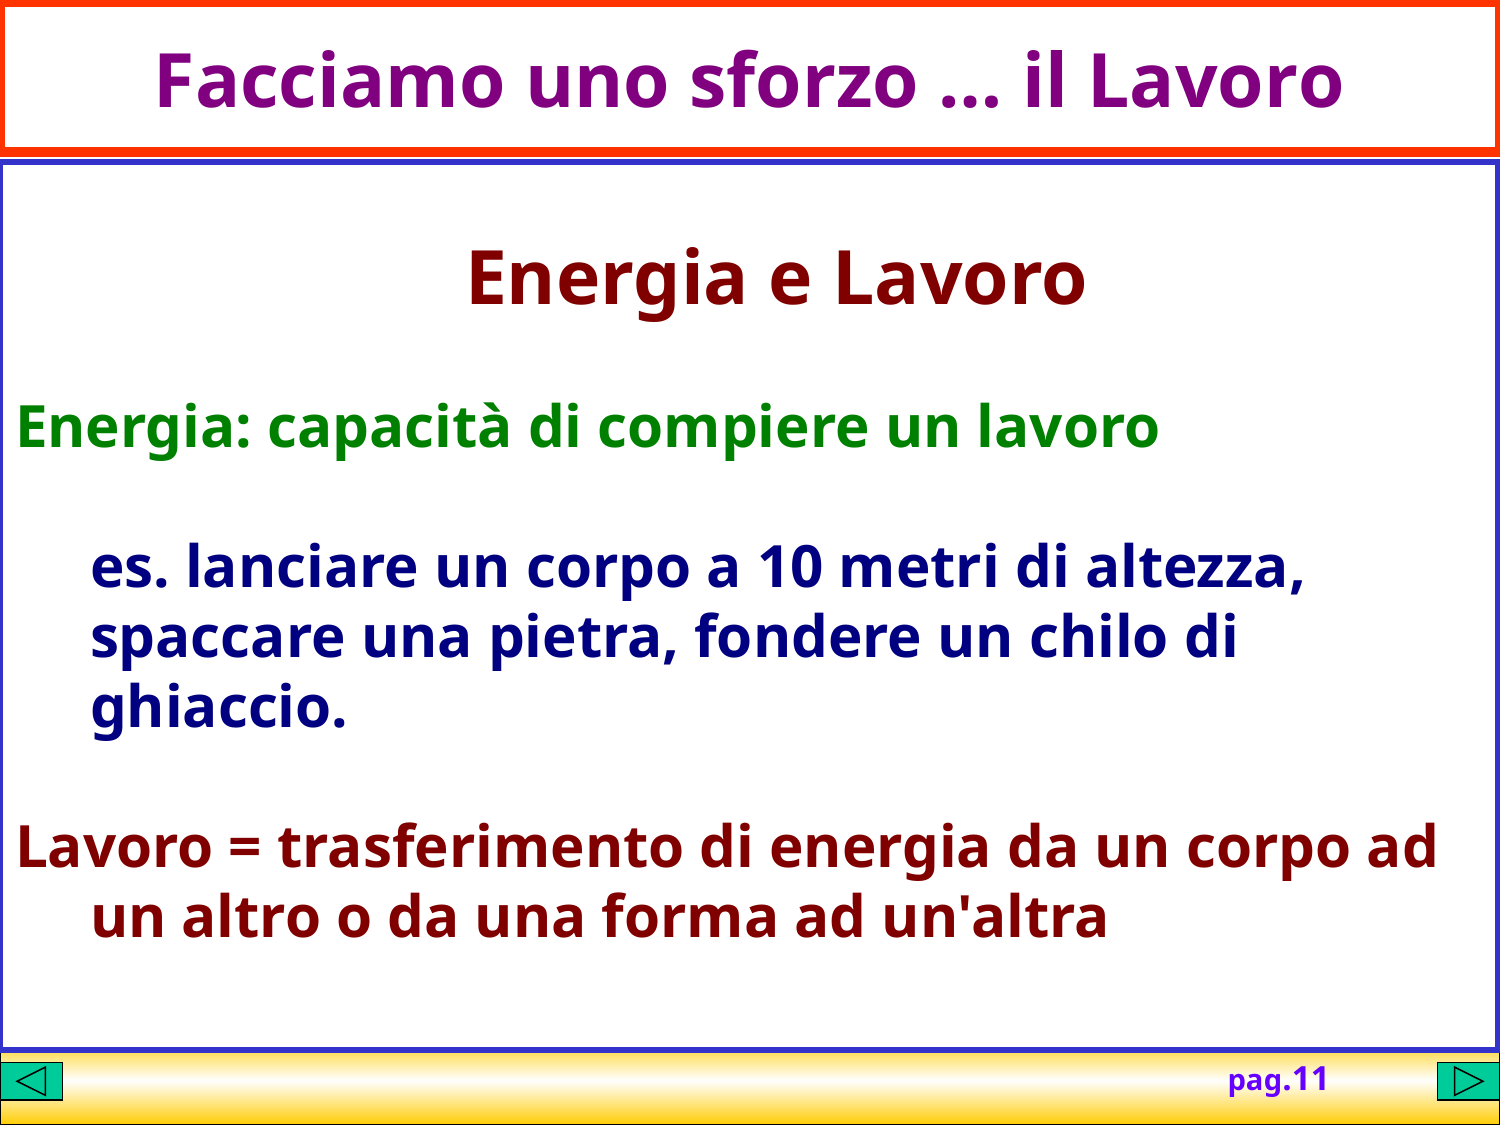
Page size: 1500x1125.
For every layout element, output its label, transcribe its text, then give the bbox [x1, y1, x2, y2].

title Facciamo uno sforzo … il Lavoro [0, 2, 1500, 153]
text_box Energia e Lavoro Energia: capacità di compiere un lavoro es. lanciare un corpo a 10 metri di altezza, spaccare una pietra, fondere un chilo di ghiaccio. Lavoro = trasferimento di energia da un corpo ad un altro o da una forma ad un'altra [0, 161, 1499, 1051]
